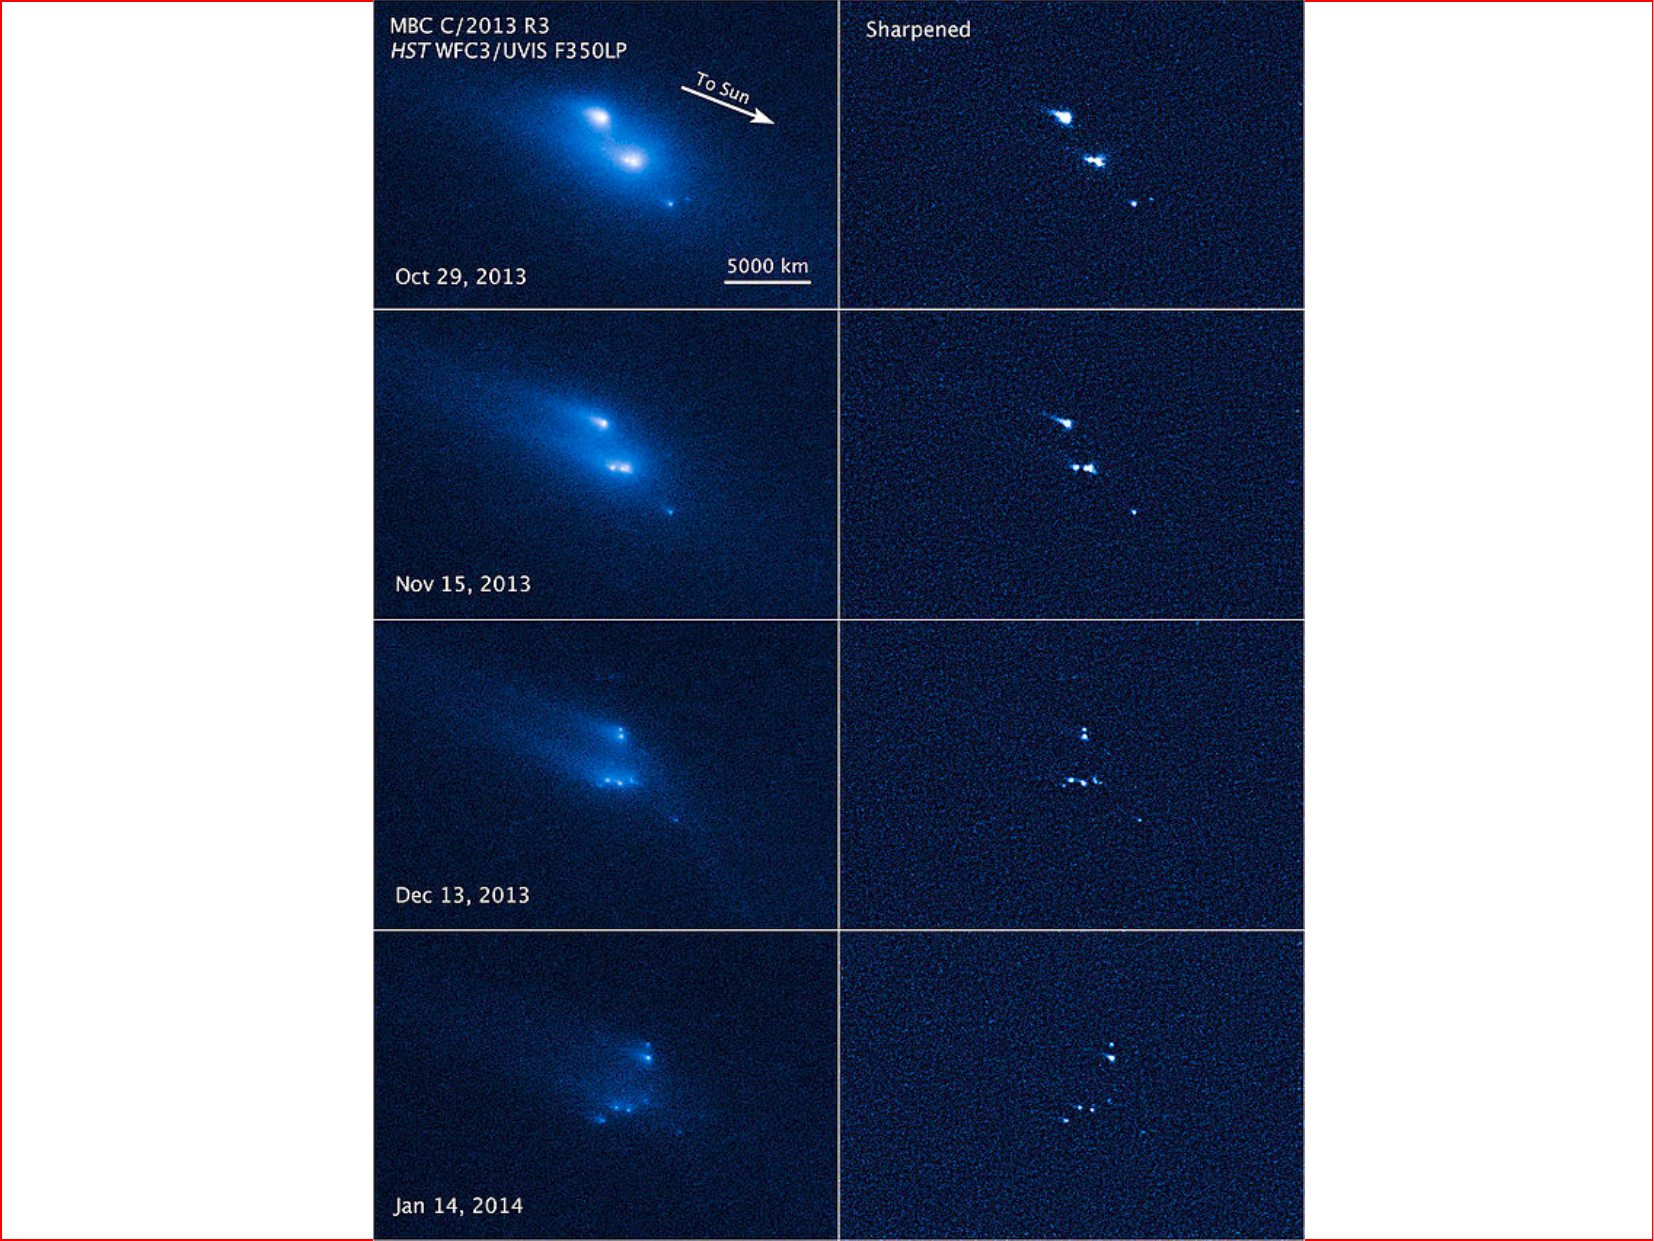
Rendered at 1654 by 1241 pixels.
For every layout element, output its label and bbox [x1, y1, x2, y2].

picture [373, 0, 1305, 1241]
